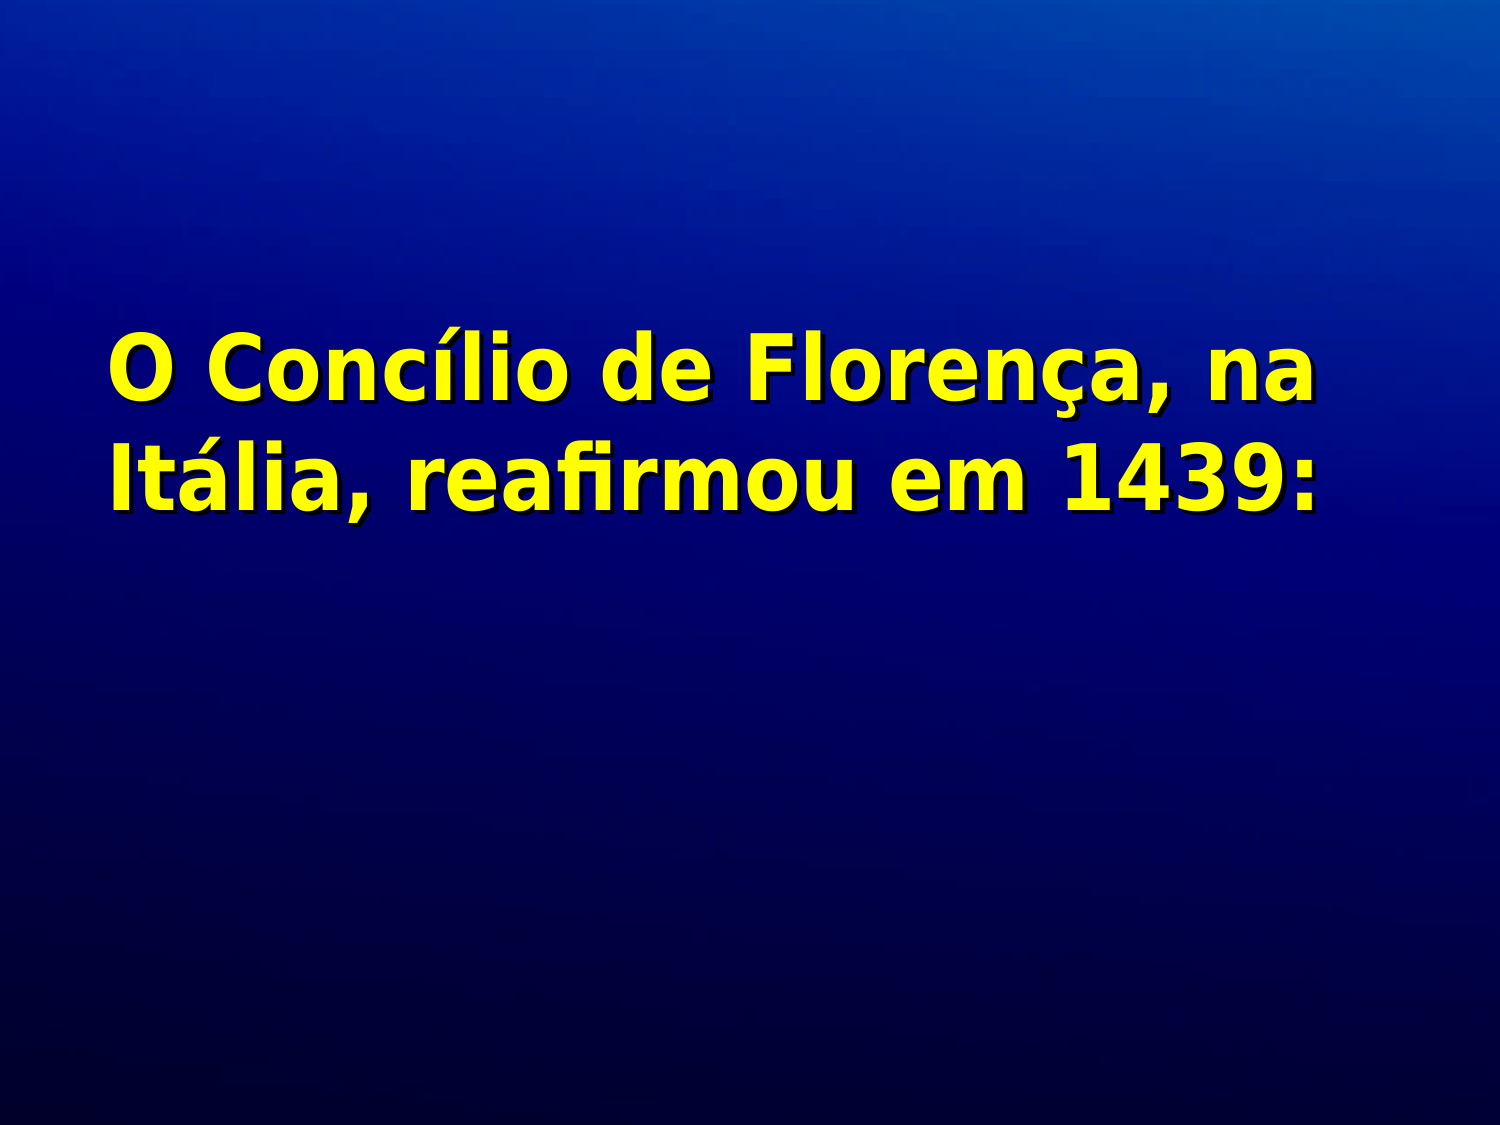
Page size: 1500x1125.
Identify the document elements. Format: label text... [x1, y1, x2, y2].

picture [0, 0, 1500, 1125]
text_box O Concílio de Florença, na Itália, reafirmou em 1439: [92, 82, 1418, 1040]
